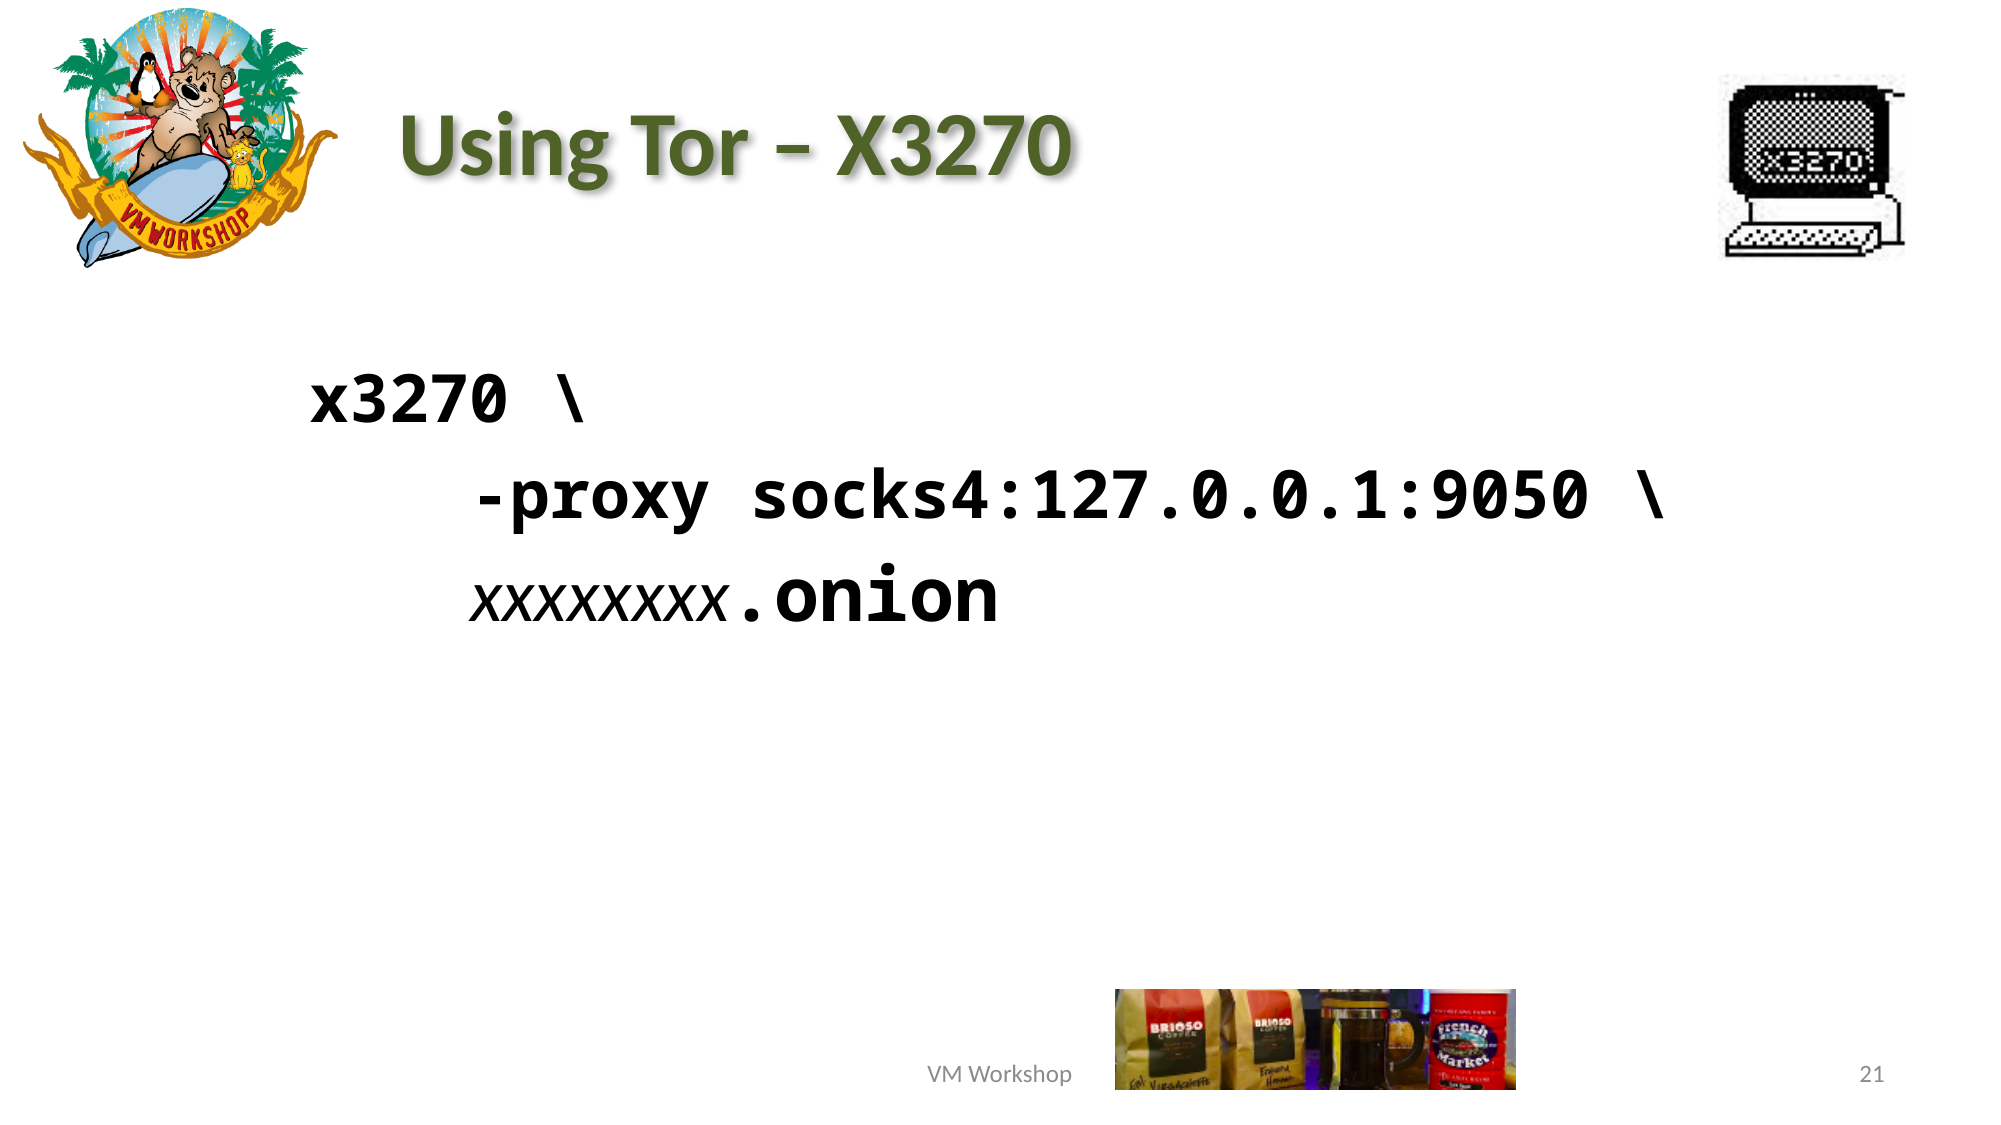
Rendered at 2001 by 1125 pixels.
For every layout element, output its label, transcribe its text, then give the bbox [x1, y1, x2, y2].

picture [1718, 74, 1913, 269]
list x3270 \ -proxy socks4:127.0.0.1:9050 \ xxxxxxxx.onion [150, 251, 2000, 1041]
title Using Tor – X3270 [383, 45, 1913, 233]
picture [1115, 1041, 1516, 1090]
picture [23, 8, 338, 269]
